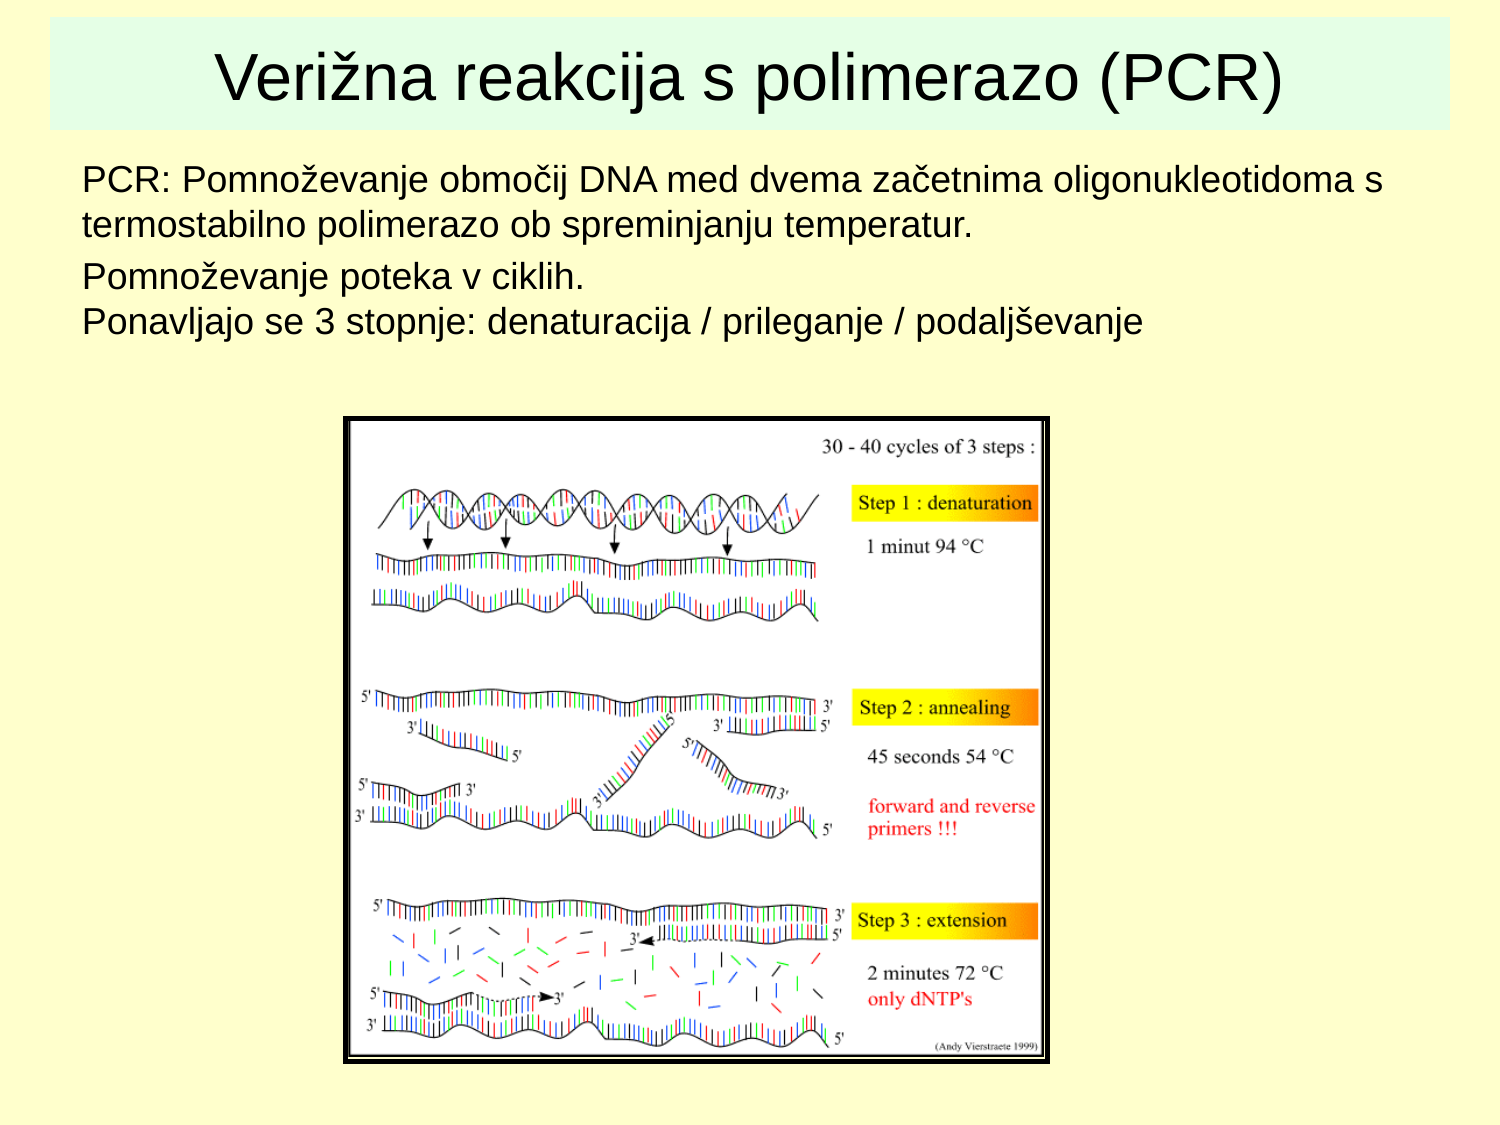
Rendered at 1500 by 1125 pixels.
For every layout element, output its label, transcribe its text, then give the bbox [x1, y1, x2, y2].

title Verižna reakcija s polimerazo (PCR) [50, 17, 1450, 130]
picture [348, 420, 1046, 1059]
list PCR: Pomnoževanje območij DNA med dvema začetnima oligonukleotidoma s termostabilno polimerazo ob spreminjanju temperatur. Pomnoževanje poteka v ciklih. Ponavljajo se 3 stopnje: denaturacija / prileganje / podaljševanje [66, 147, 1450, 1091]
